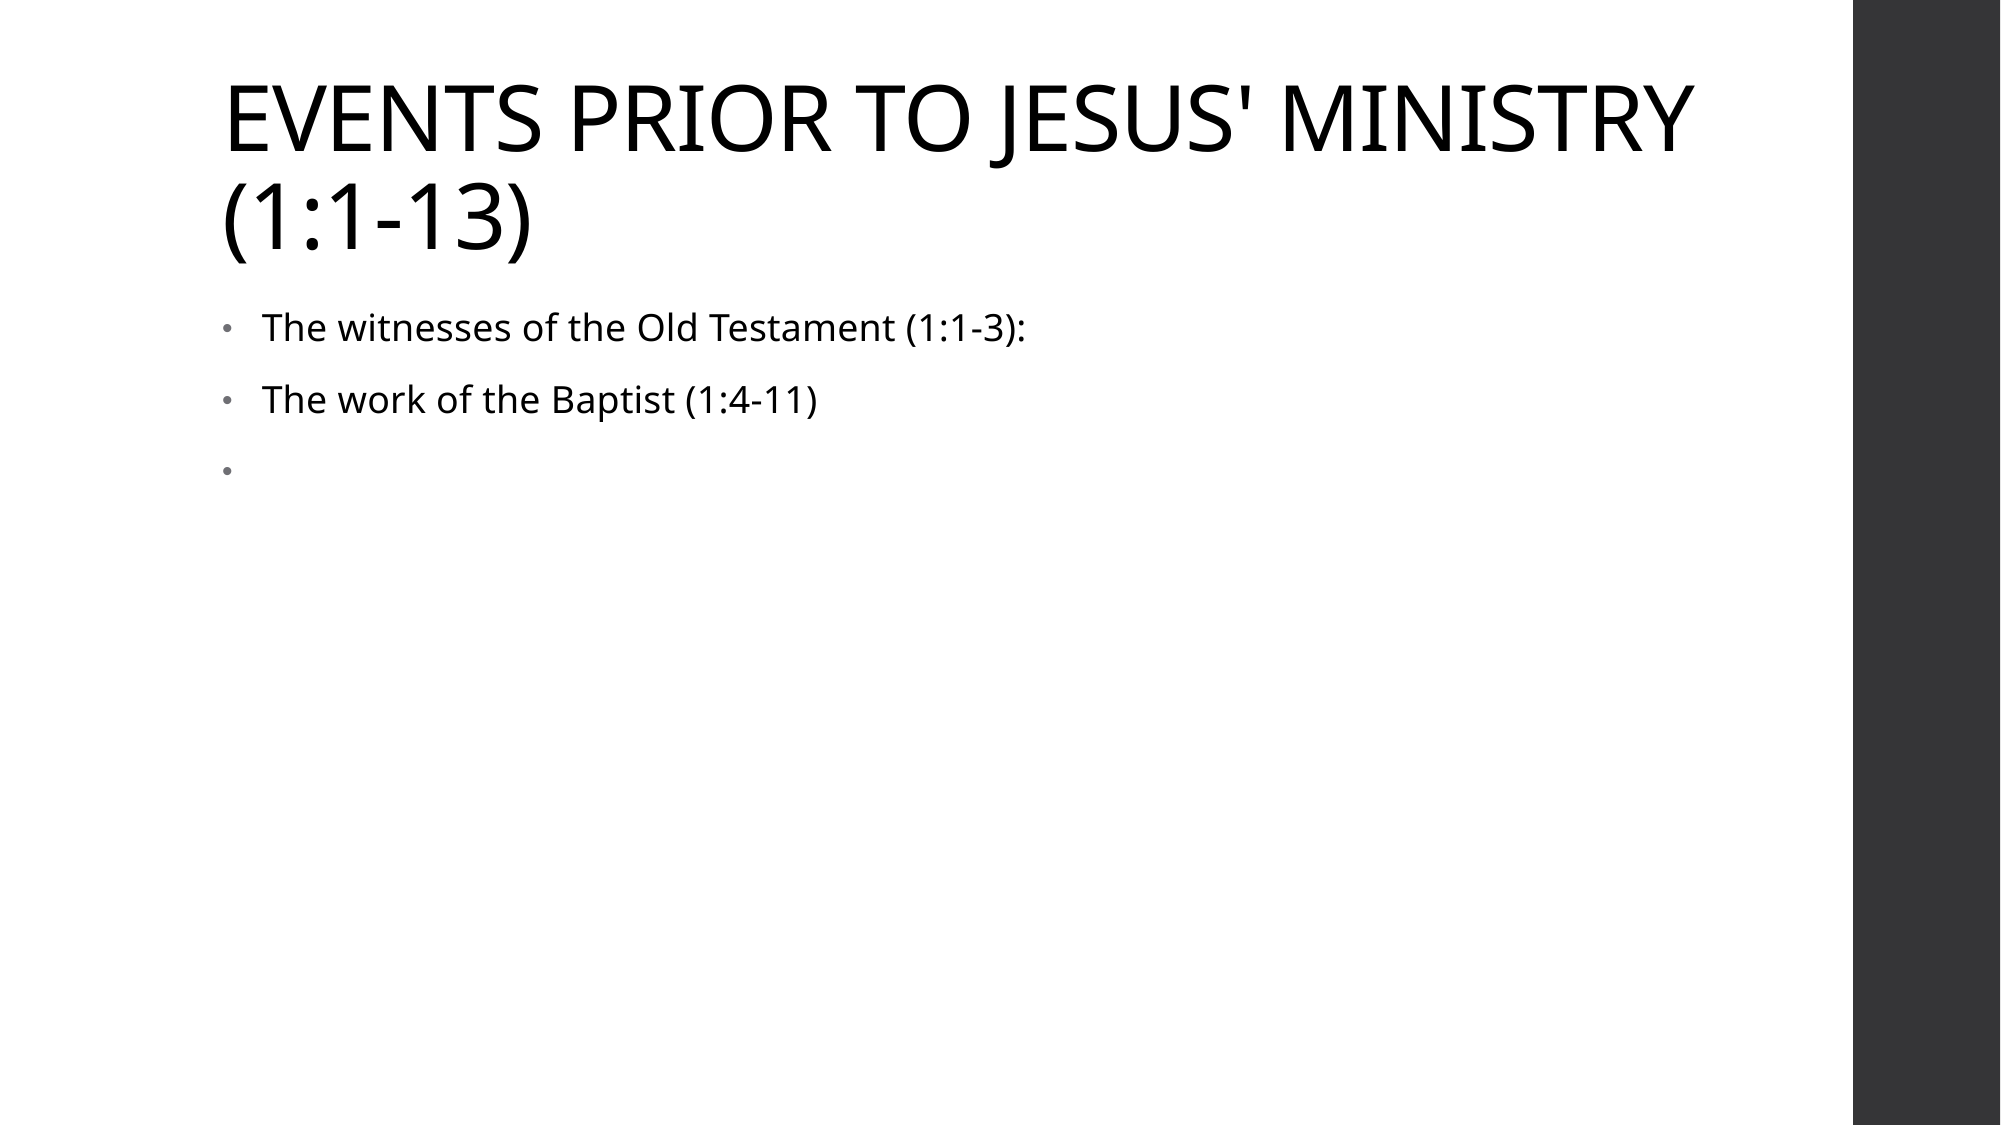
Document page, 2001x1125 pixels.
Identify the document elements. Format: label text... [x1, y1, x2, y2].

list The witnesses of the Old Testament (1:1-3): The work of the Baptist (1:4-11) [206, 299, 1617, 1014]
title EVENTS PRIOR TO JESUS' MINISTRY (1:1-13) [206, 60, 1797, 278]
